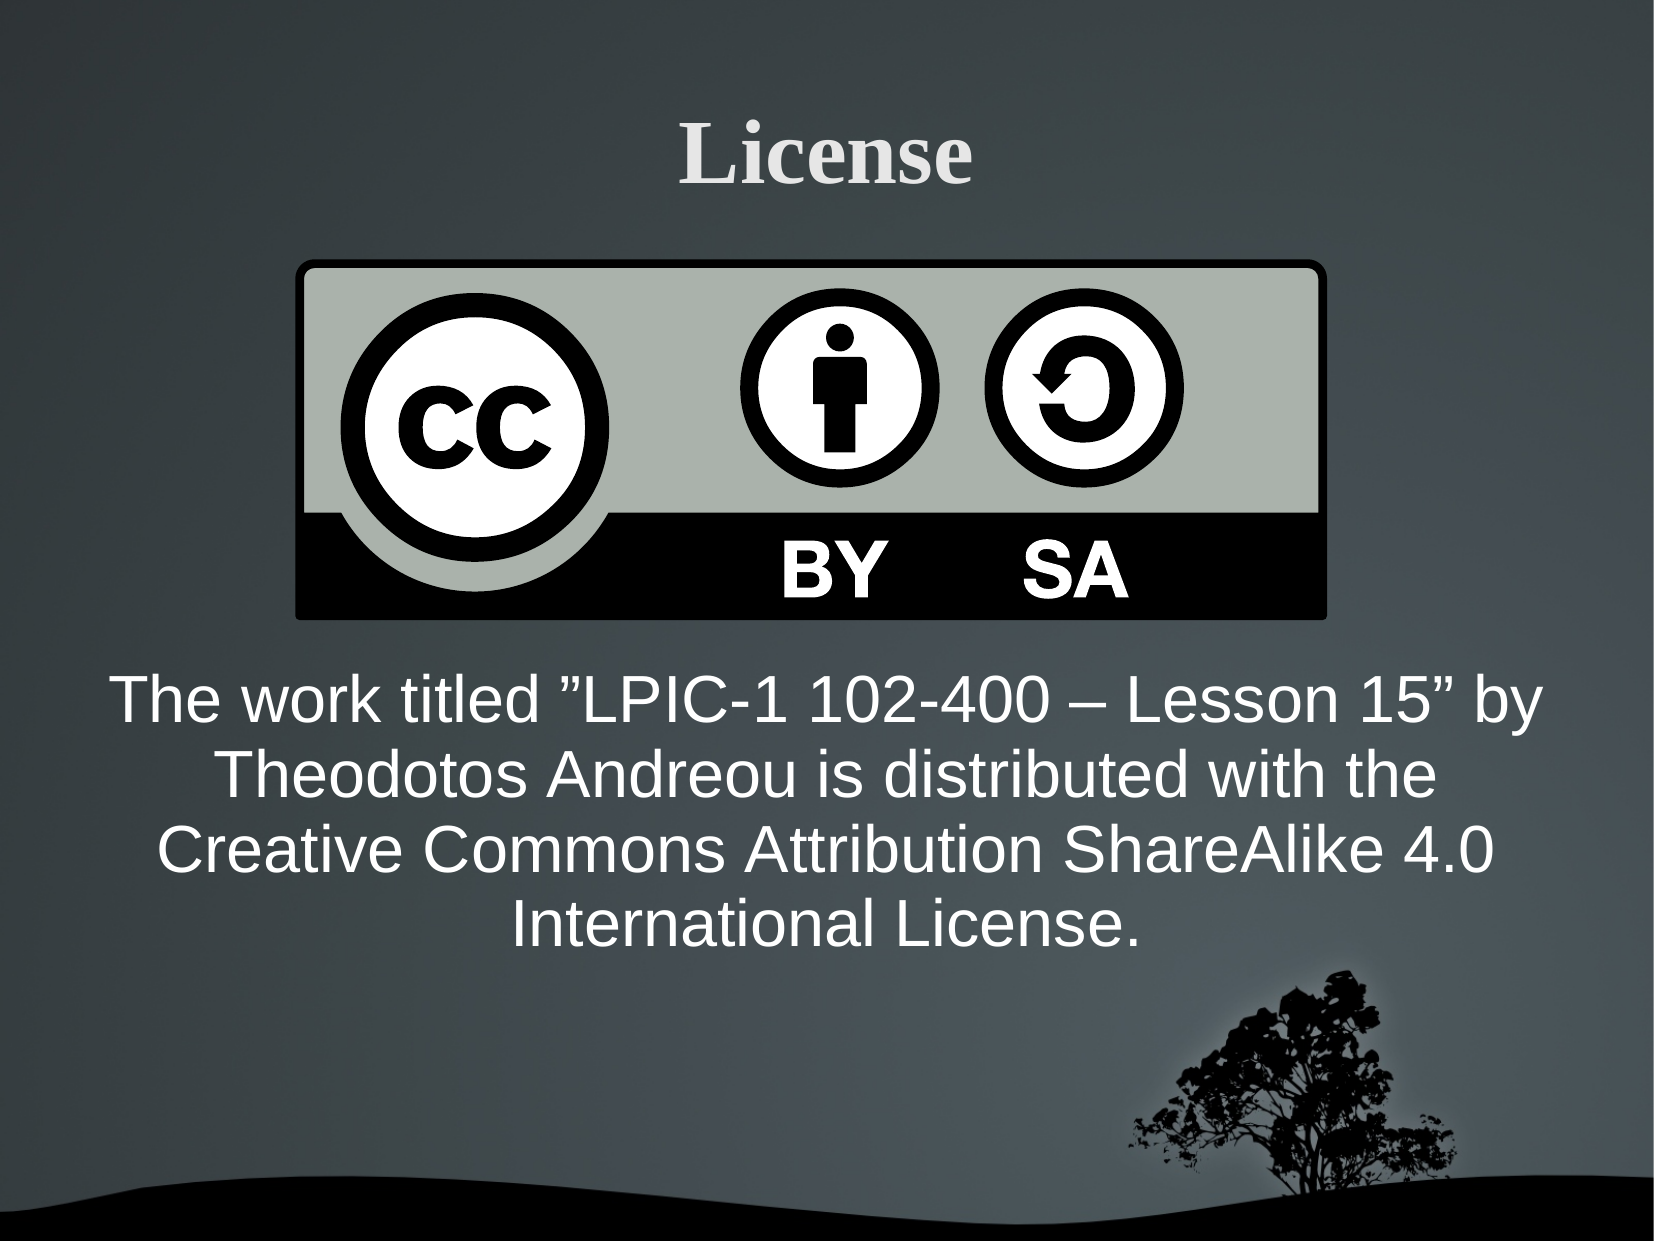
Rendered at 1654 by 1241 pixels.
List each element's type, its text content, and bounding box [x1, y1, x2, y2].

subtitle The work titled ”LPIC-1 102-400 – Lesson 15” by Theodotos Andreou is distributed with the Creative Commons Attribution ShareAlike 4.0 International License. [82, 290, 1571, 1109]
picture [0, 0, 1654, 1241]
title License [82, 49, 1571, 257]
